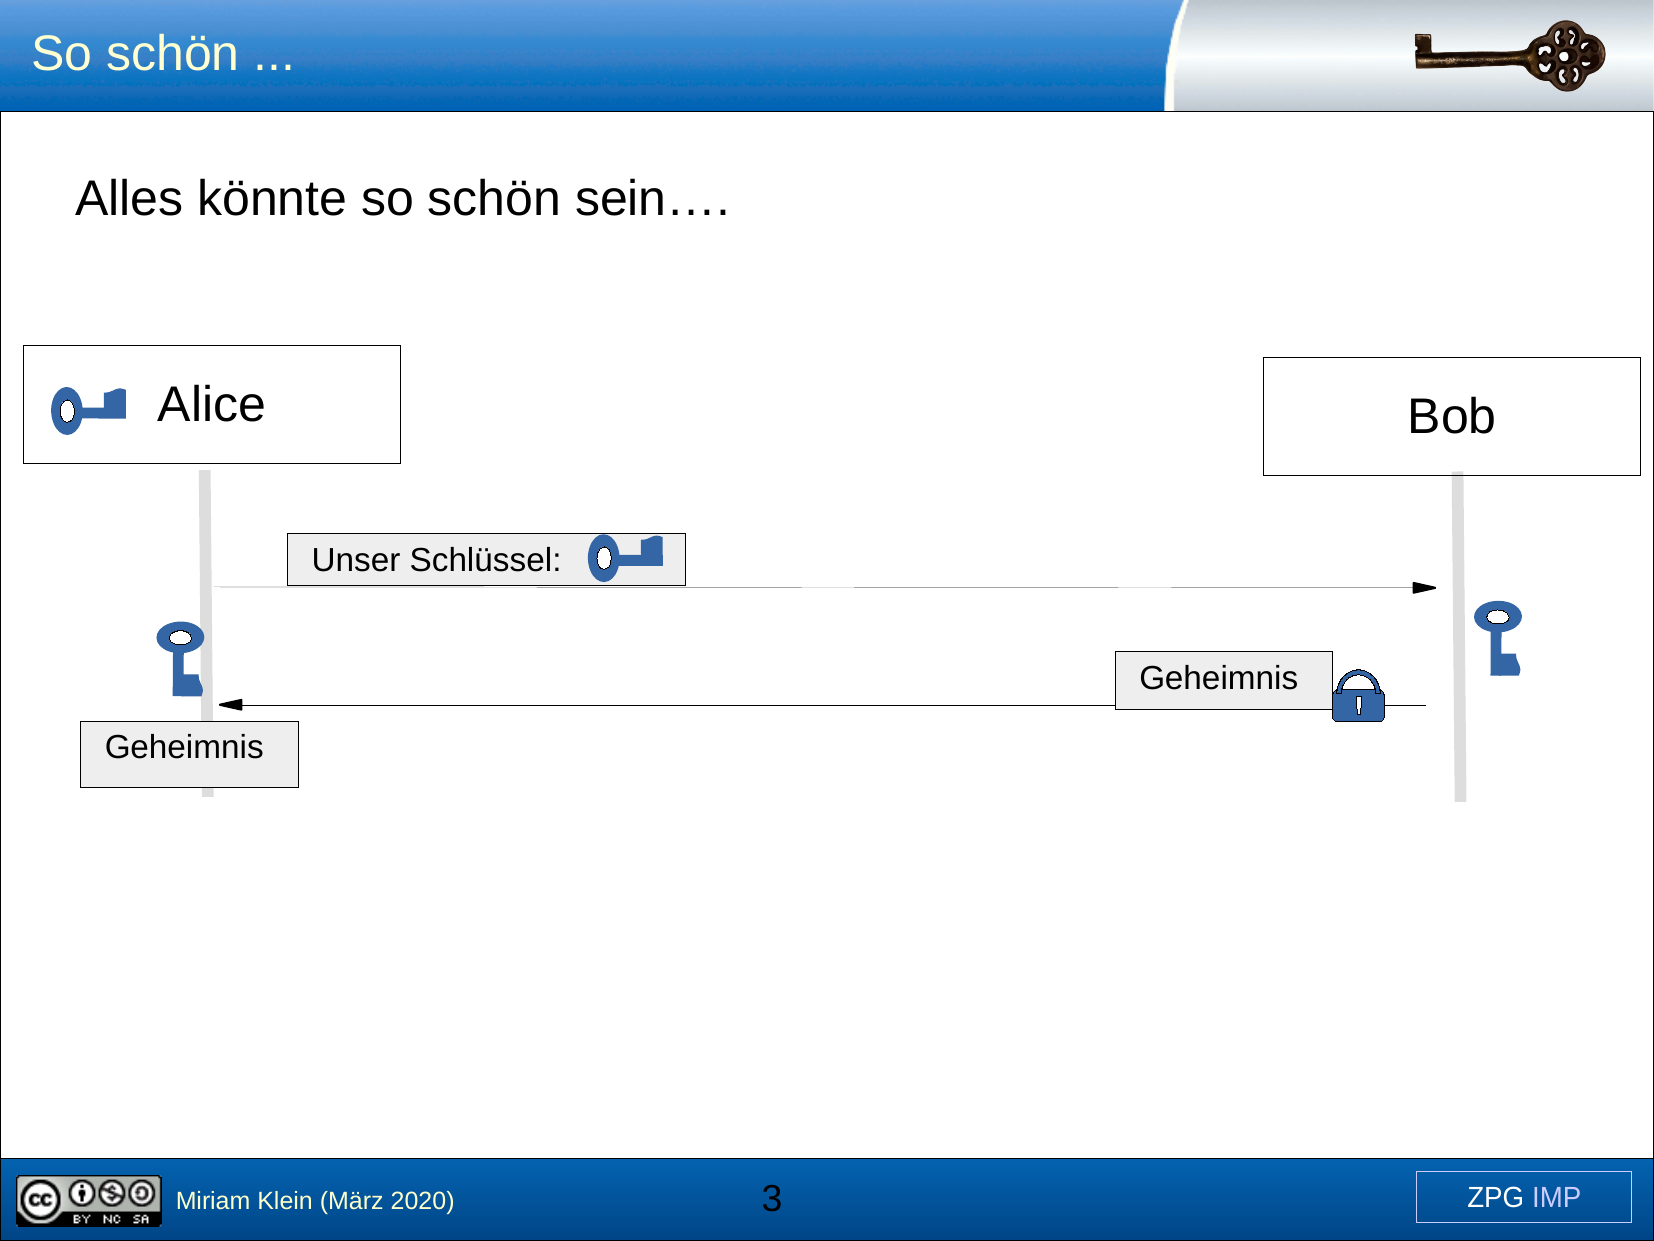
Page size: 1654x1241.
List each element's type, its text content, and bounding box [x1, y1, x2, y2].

text_box Geheimnis [1115, 651, 1333, 710]
text_box Unser Schlüssel: [287, 533, 686, 586]
text_box [1474, 600, 1522, 676]
text_box Geheimnis [80, 721, 299, 788]
picture [0, 0, 1654, 111]
text_box Alice [23, 345, 401, 464]
text_box [1332, 669, 1385, 722]
picture [16, 1175, 162, 1227]
title So schön ... [31, 18, 1151, 89]
text_box [587, 534, 663, 583]
text_box Alles könnte so schön sein…. [75, 170, 834, 283]
text_box Bob [1263, 357, 1641, 476]
text_box [156, 621, 205, 697]
